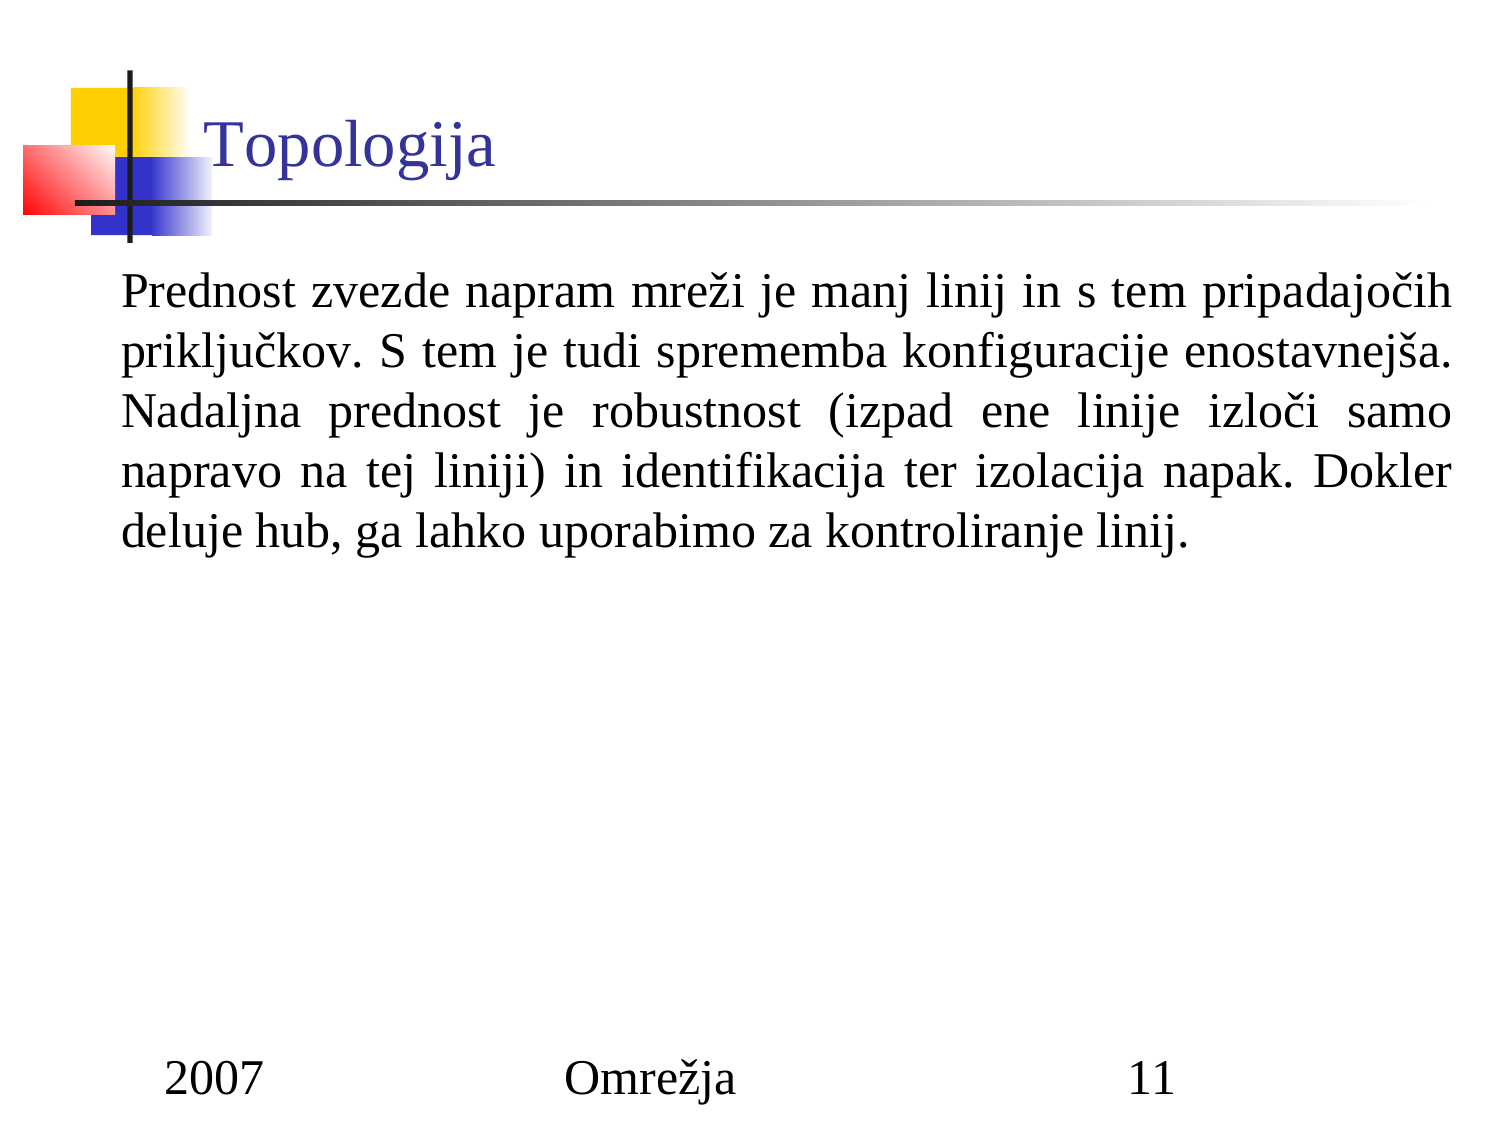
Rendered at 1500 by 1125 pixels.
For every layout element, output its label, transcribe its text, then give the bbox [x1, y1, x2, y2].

title Topologija [188, 92, 1468, 188]
list Prednost zvezde napram mreži je manj linij in s tem pripadajočih priključkov. S tem je tudi sprememba konfiguracije enostavnejša. Nadaljna prednost je robustnost (izpad ene linije izloči samo napravo na tej liniji) in identifikacija ter izolacija napak. Dokler deluje hub, ga lahko uporabimo za kontroliranje linij. [50, 249, 1469, 1007]
